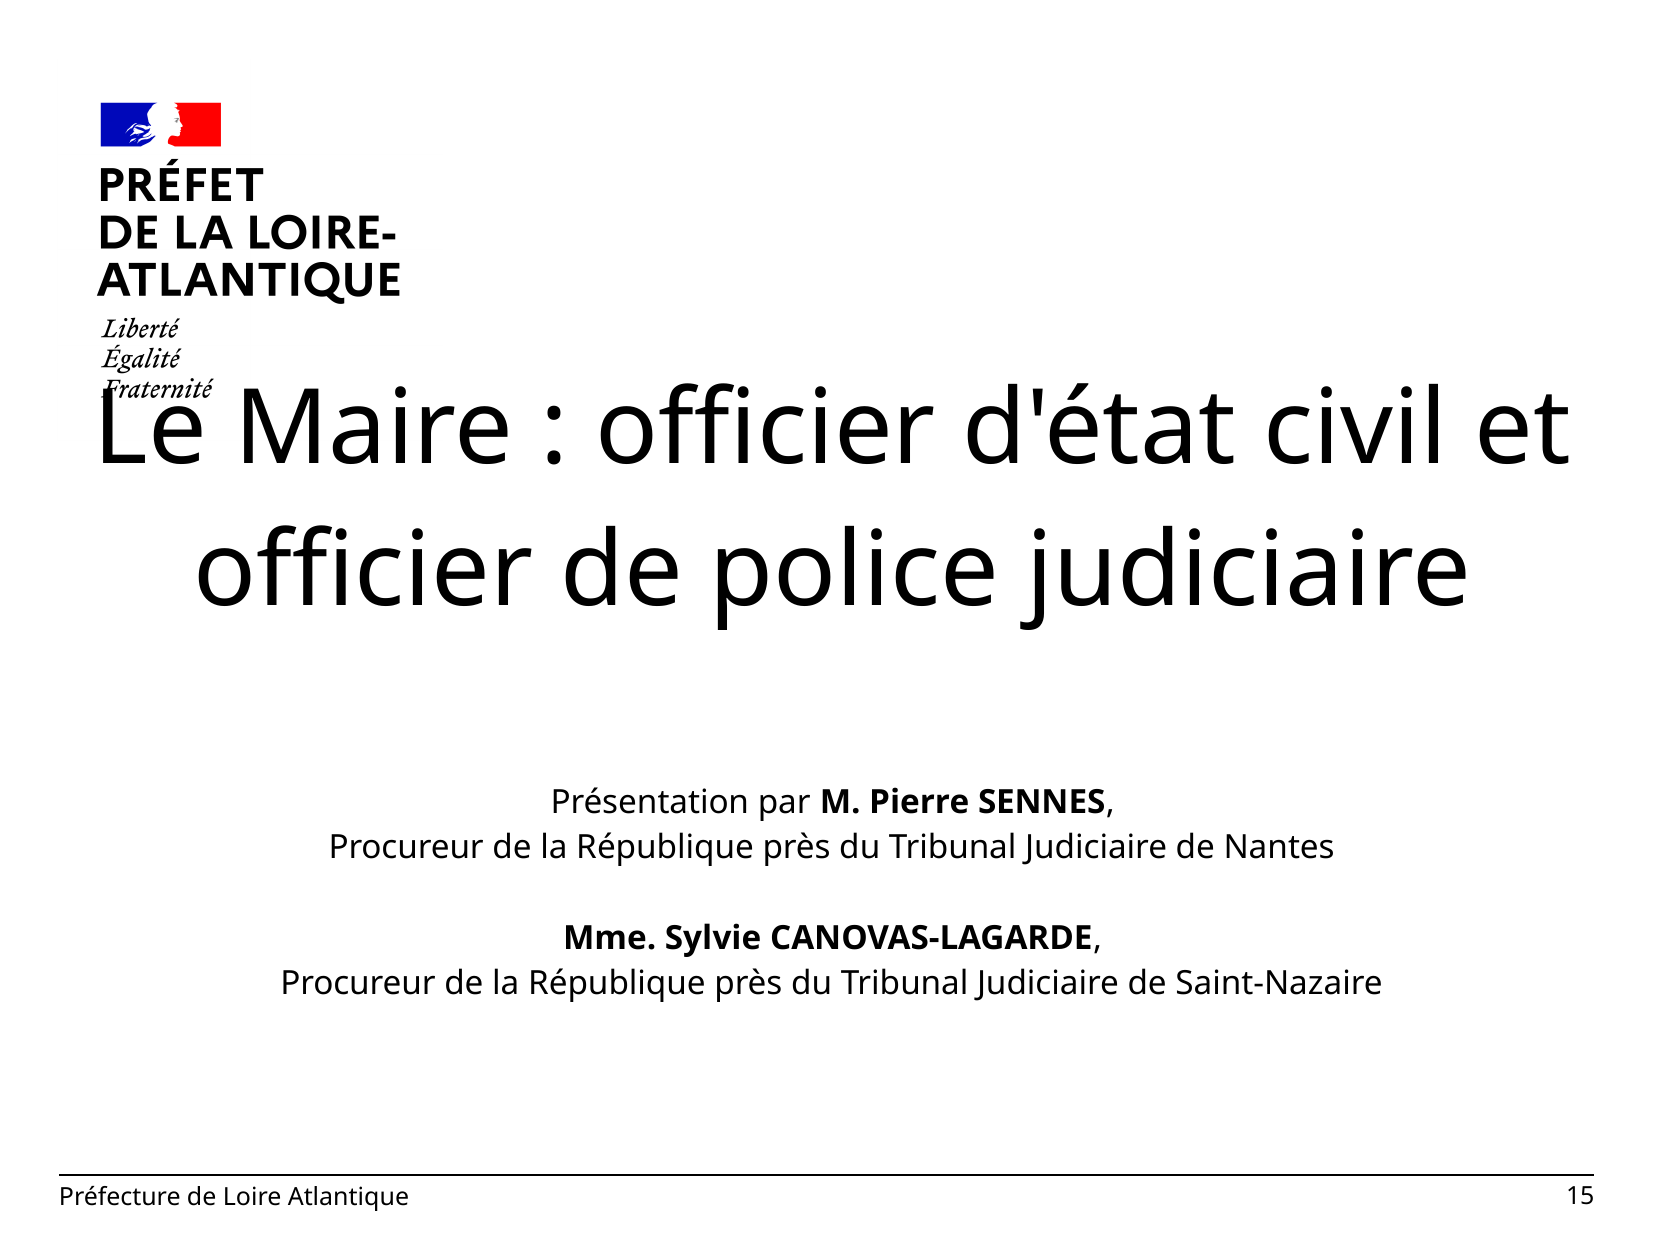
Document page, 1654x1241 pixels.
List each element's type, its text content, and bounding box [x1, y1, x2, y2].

text_box 15 [1535, 1179, 1595, 1211]
title Le Maire : officier d'état civil et officier de police judiciaire Présentation par M. Pierre SENNES, Procureur de la République près du Tribunal Judiciaire de Nantes Mme. Sylvie CANOVAS-LAGARDE, Procureur de la République près du Tribunal Judiciaire de Saint-Nazaire [88, 386, 1577, 970]
text_box Préfecture de Loire Atlantique [59, 1180, 473, 1211]
picture [57, 59, 443, 441]
